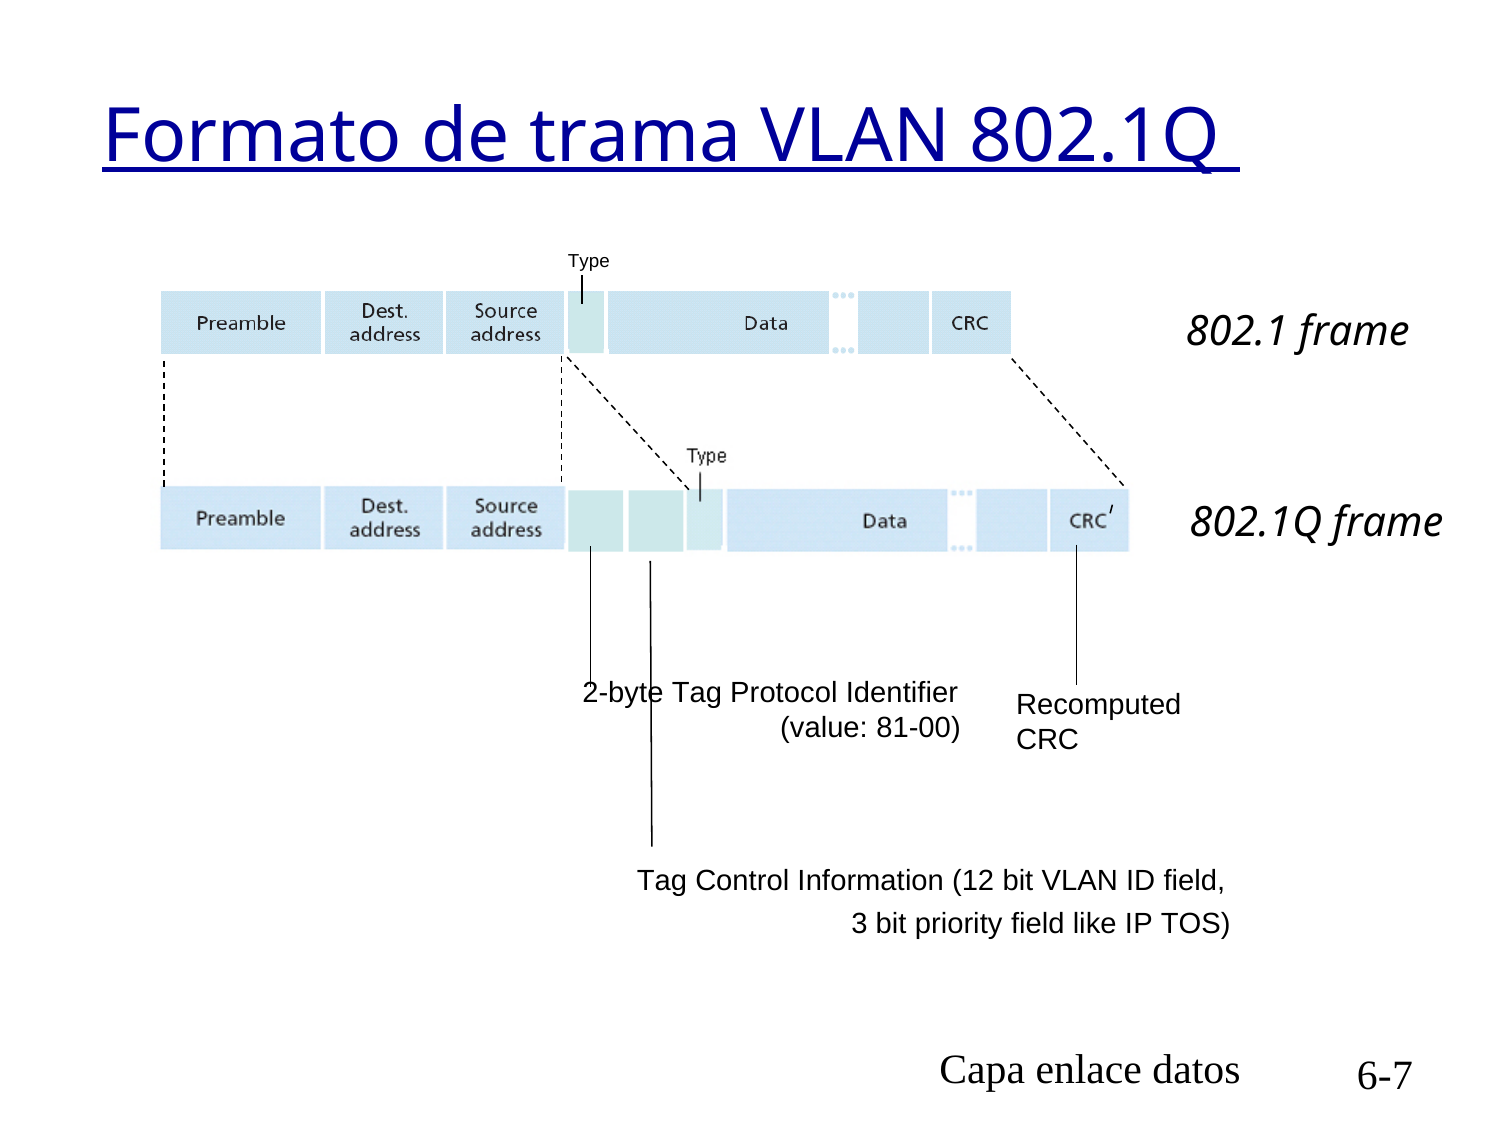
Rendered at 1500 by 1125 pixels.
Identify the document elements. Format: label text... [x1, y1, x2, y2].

picture [150, 477, 569, 559]
picture [141, 261, 1049, 418]
text_box Type [553, 240, 625, 279]
text_box [568, 490, 624, 552]
text_box [563, 292, 609, 392]
text_box 2-byte Tag Protocol Identifier (value: 81-00) [567, 665, 650, 751]
text_box 802.1 frame [1170, 295, 1425, 362]
text_box [628, 490, 684, 552]
text_box Recomputed CRC [1001, 684, 1205, 764]
text_box 802.1Q frame [1174, 486, 1459, 553]
text_box Tag Control Information (12 bit VLAN ID field, 3 bit priority field like IP TOS) [622, 853, 1257, 949]
text_box Formato de trama VLAN 802.1Q [87, 37, 1363, 225]
picture [684, 444, 1141, 566]
text_box 2-byte Tag Protocol Identifier (value: 81-00) [652, 665, 985, 751]
